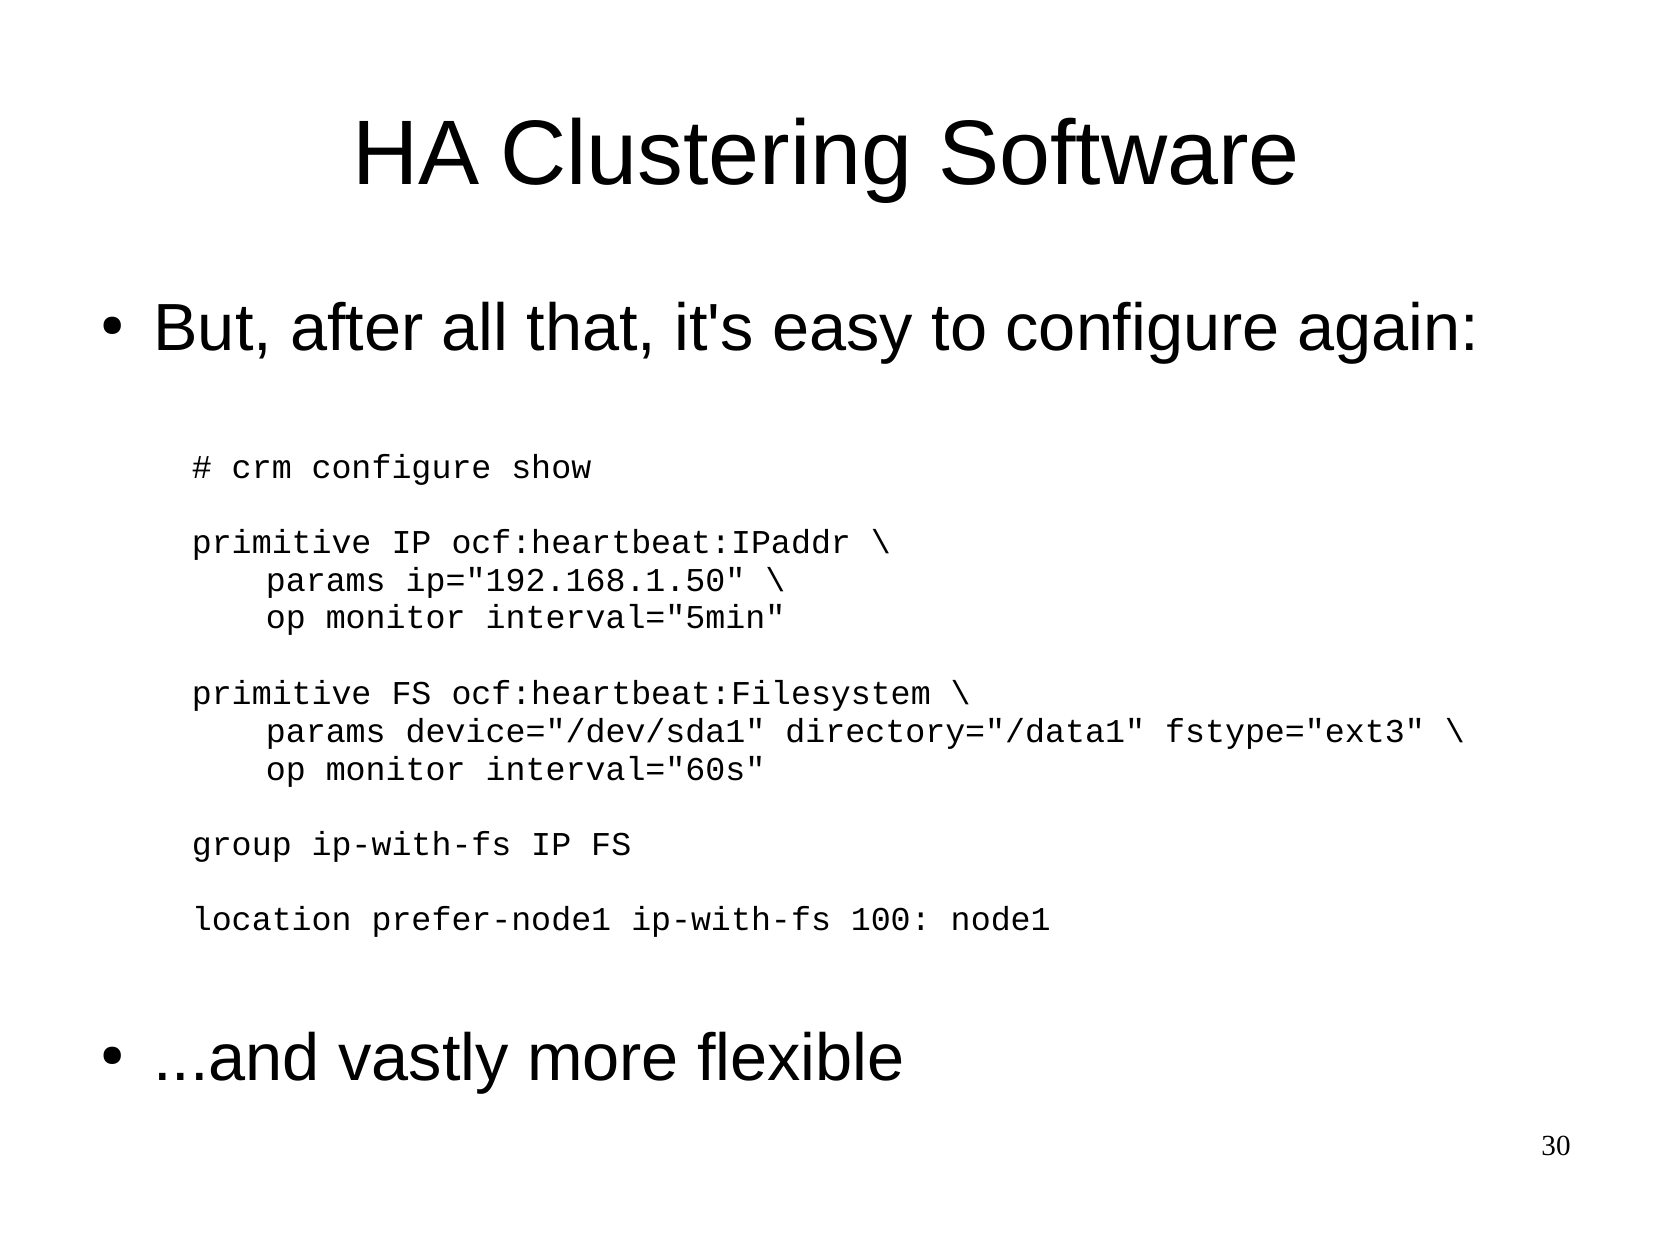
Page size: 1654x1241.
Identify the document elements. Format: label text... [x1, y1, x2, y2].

title HA Clustering Software [82, 56, 1571, 250]
text_box # crm configure show primitive IP ocf:heartbeat:IPaddr \ params ip="192.168.1.50" \ op monitor interval="5min" primitive FS ocf:heartbeat:Filesystem \ params device="/dev/sda1" directory="/data1" fstype="ext3" \ op monitor interval="60s" group ip-with-fs IP FS location prefer-node1 ip-with-fs 100: node1 [177, 442, 1595, 1063]
list But, after all that, it's easy to configure again: ...and vastly more flexible [82, 290, 1571, 1109]
